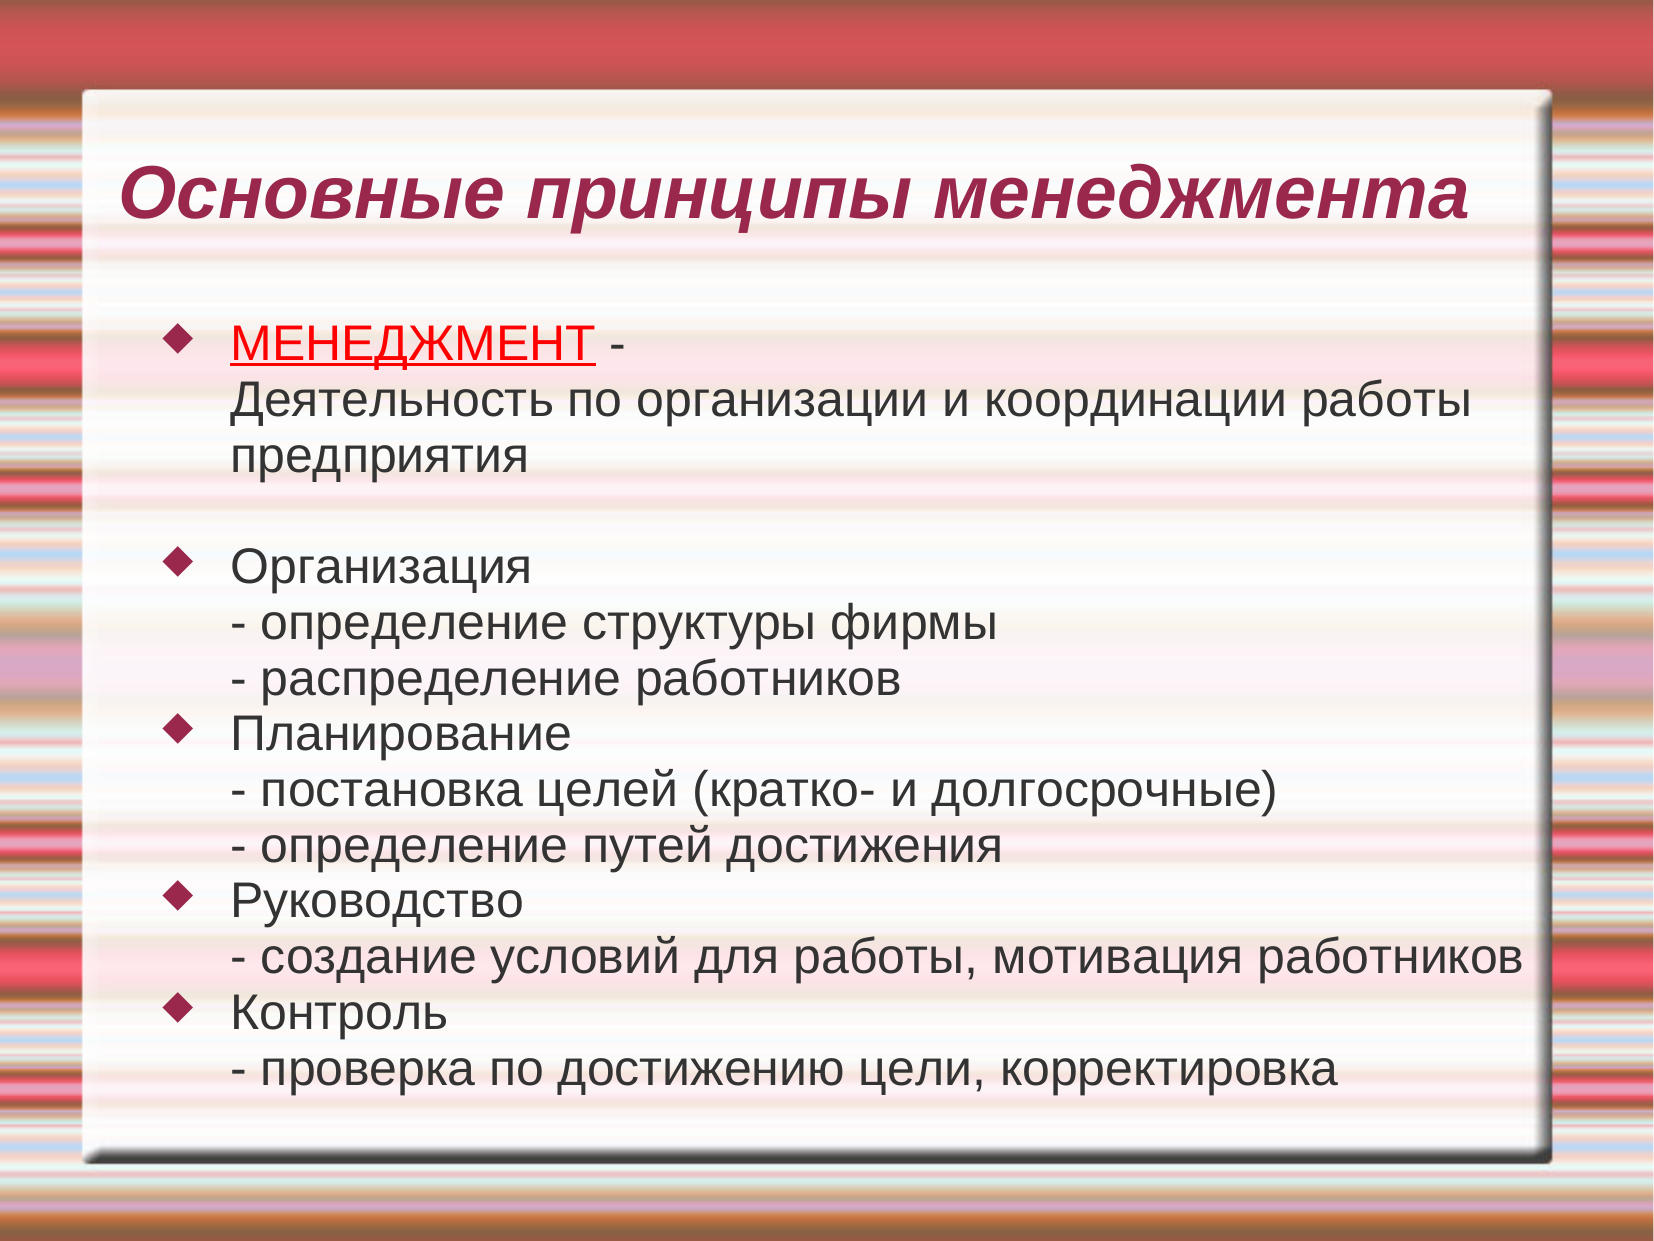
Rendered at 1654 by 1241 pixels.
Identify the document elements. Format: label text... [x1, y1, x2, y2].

list МЕНЕДЖМЕНТ - Деятельность по организации и координации работы предприятия Организация - определение структуры фирмы - распределение работников Планирование - постановка целей (кратко- и долгосрочные) - определение путей достижения Руководство - создание условий для работы, мотивация работников Контроль - проверка по достижению цели, корректировка [147, 315, 1529, 1152]
title Основные принципы менеджмента [88, 88, 1501, 296]
picture [0, 0, 1654, 1241]
